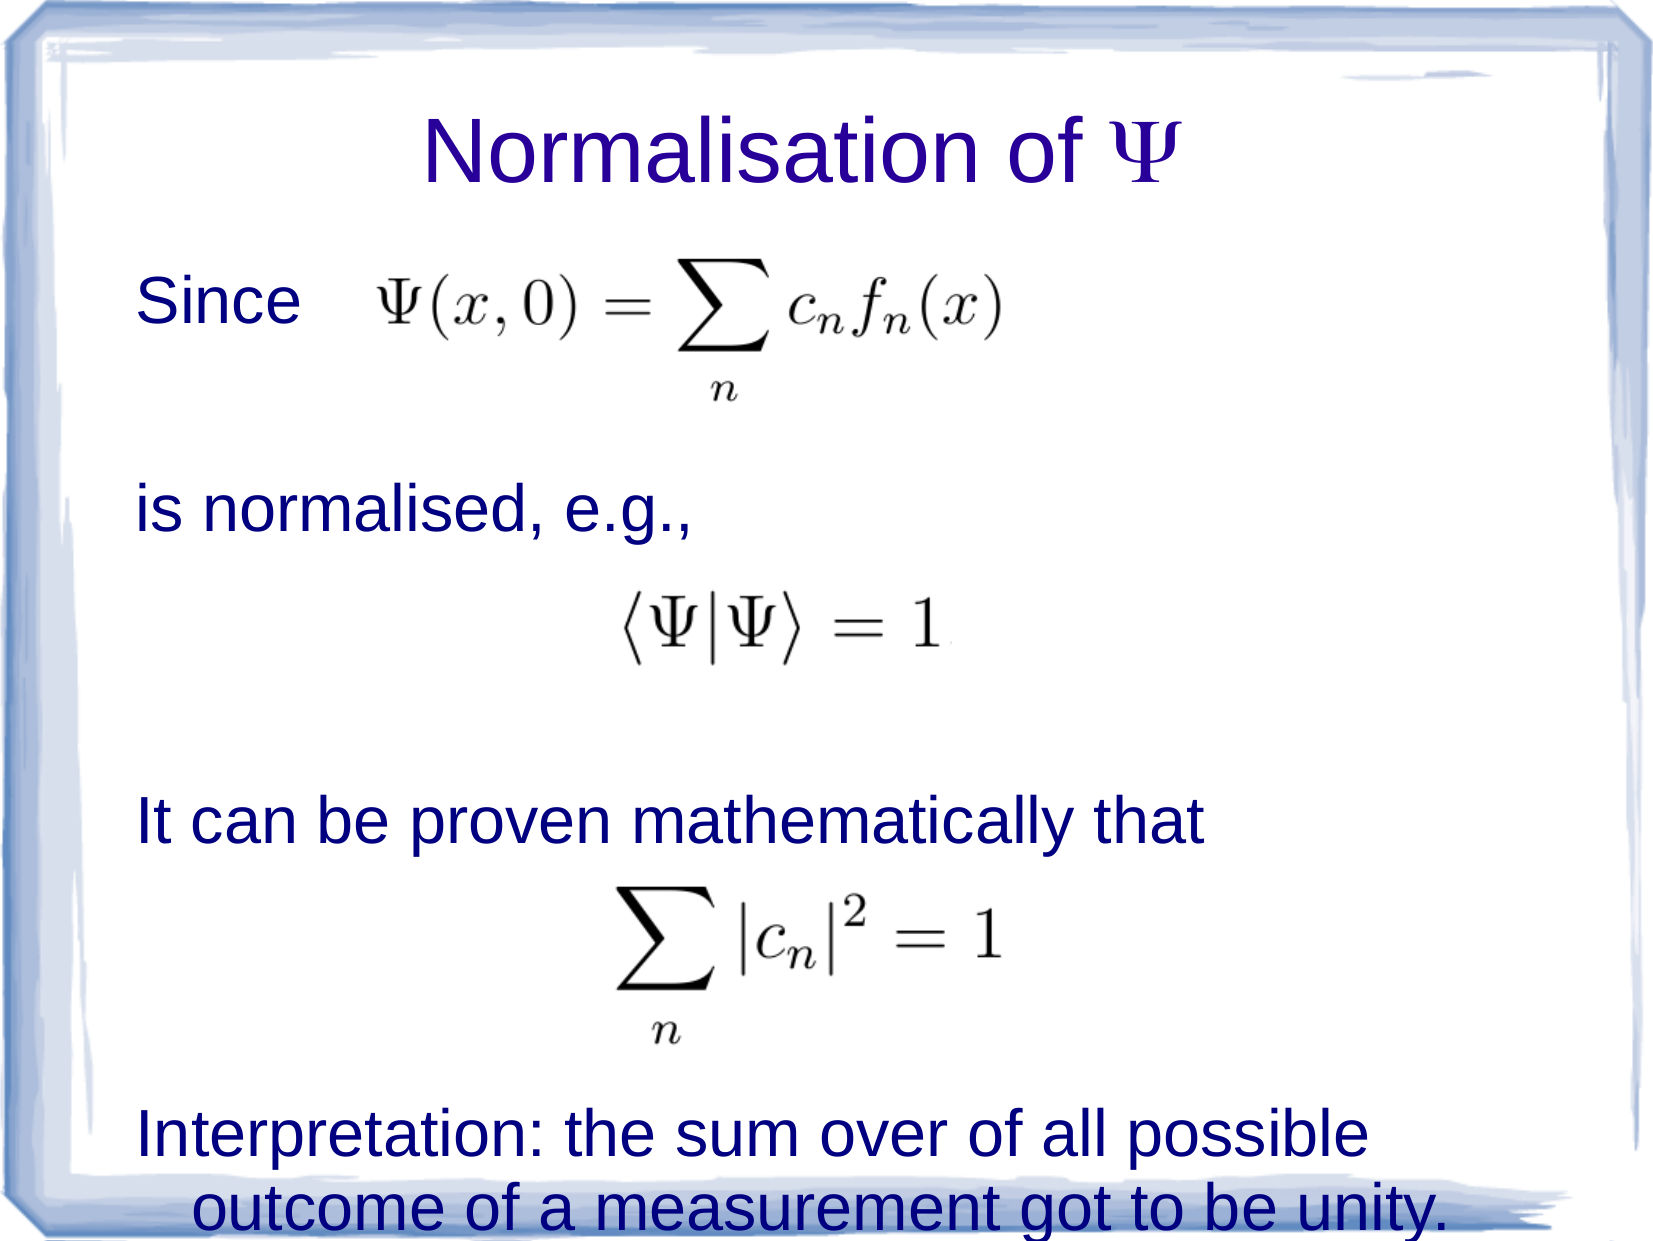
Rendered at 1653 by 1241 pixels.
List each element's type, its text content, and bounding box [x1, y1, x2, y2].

picture [0, 0, 1653, 1241]
picture [597, 851, 1006, 1051]
title Normalisation of Y [82, 49, 1568, 254]
picture [615, 557, 952, 676]
list Since is normalised, e.g., It can be proven mathematically that Interpretation: the sum over of all possible outcome of a measurement got to be unity. [134, 259, 1605, 1241]
